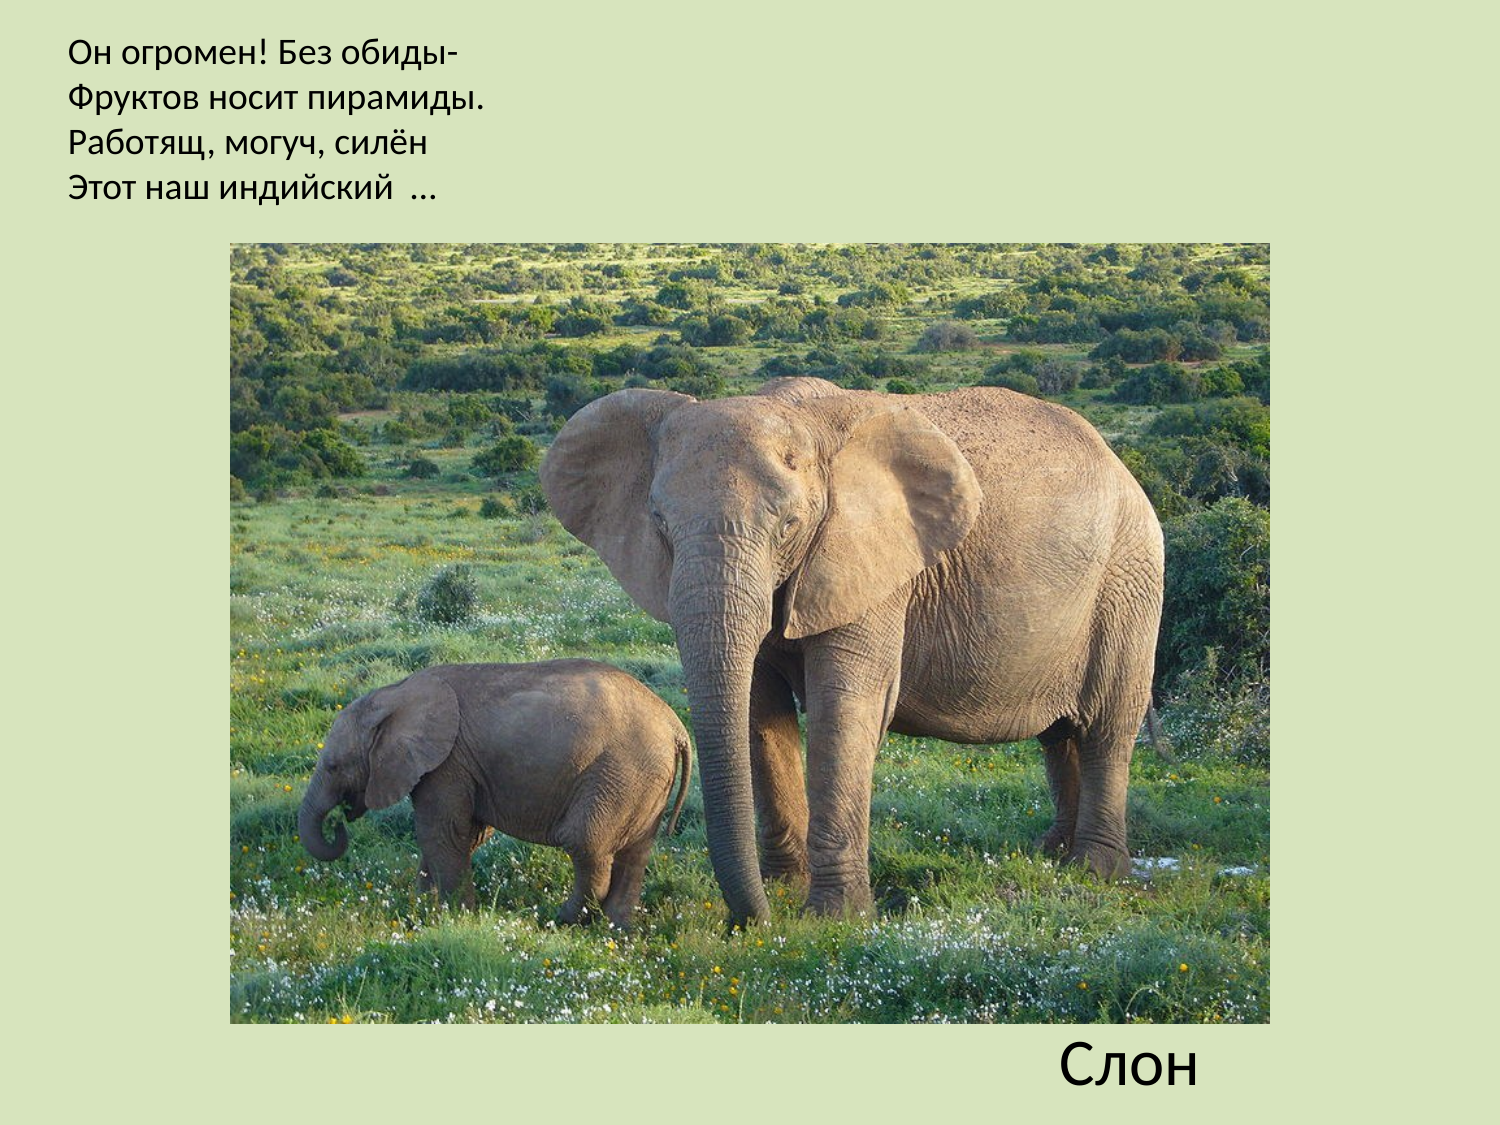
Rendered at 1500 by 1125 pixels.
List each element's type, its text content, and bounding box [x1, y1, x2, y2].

text_box Он огромен! Без обиды- Фруктов носит пирамиды. Работящ, могуч, силён Этот наш индийский … [53, 19, 804, 260]
picture [230, 243, 1270, 1024]
text_box Слон [1045, 1011, 1412, 1107]
